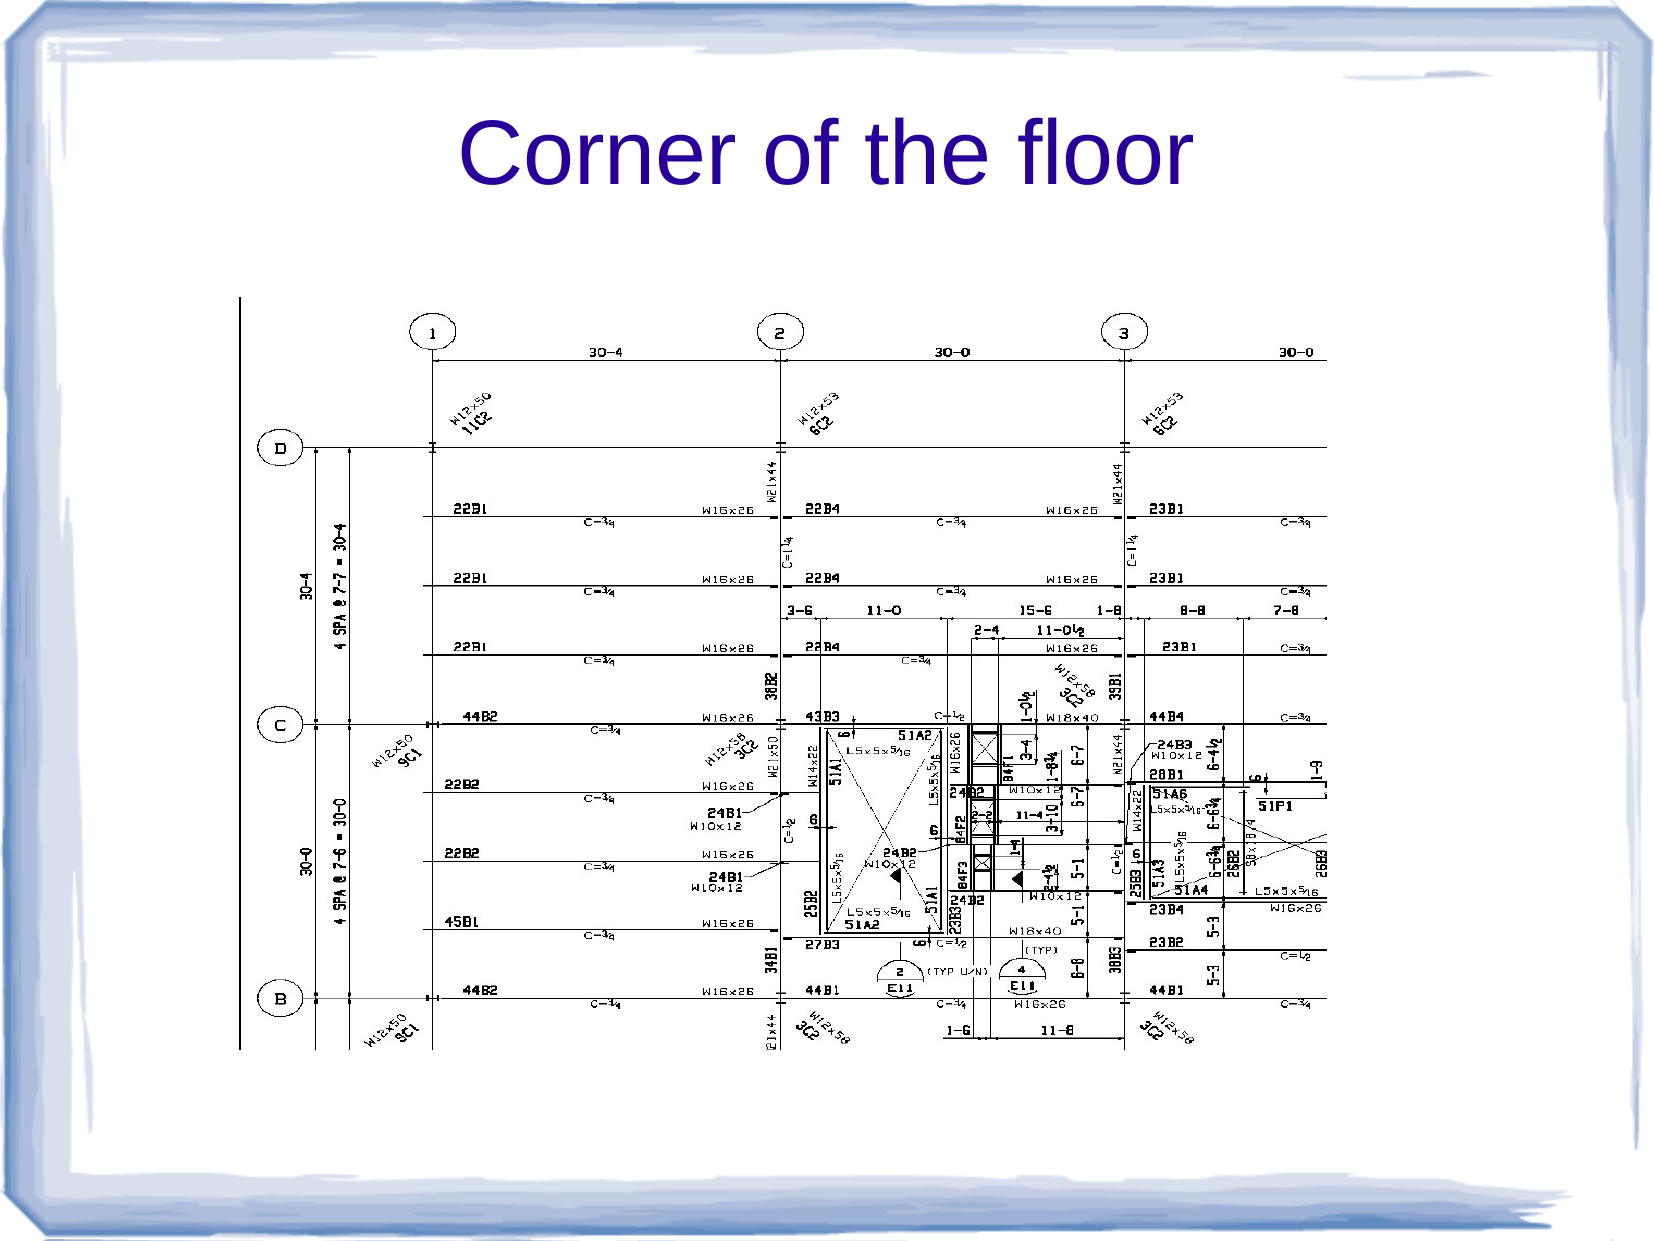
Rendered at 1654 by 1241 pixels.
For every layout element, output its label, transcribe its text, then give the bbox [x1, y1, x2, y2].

title Corner of the floor [82, 49, 1571, 257]
picture [0, 0, 1654, 1241]
